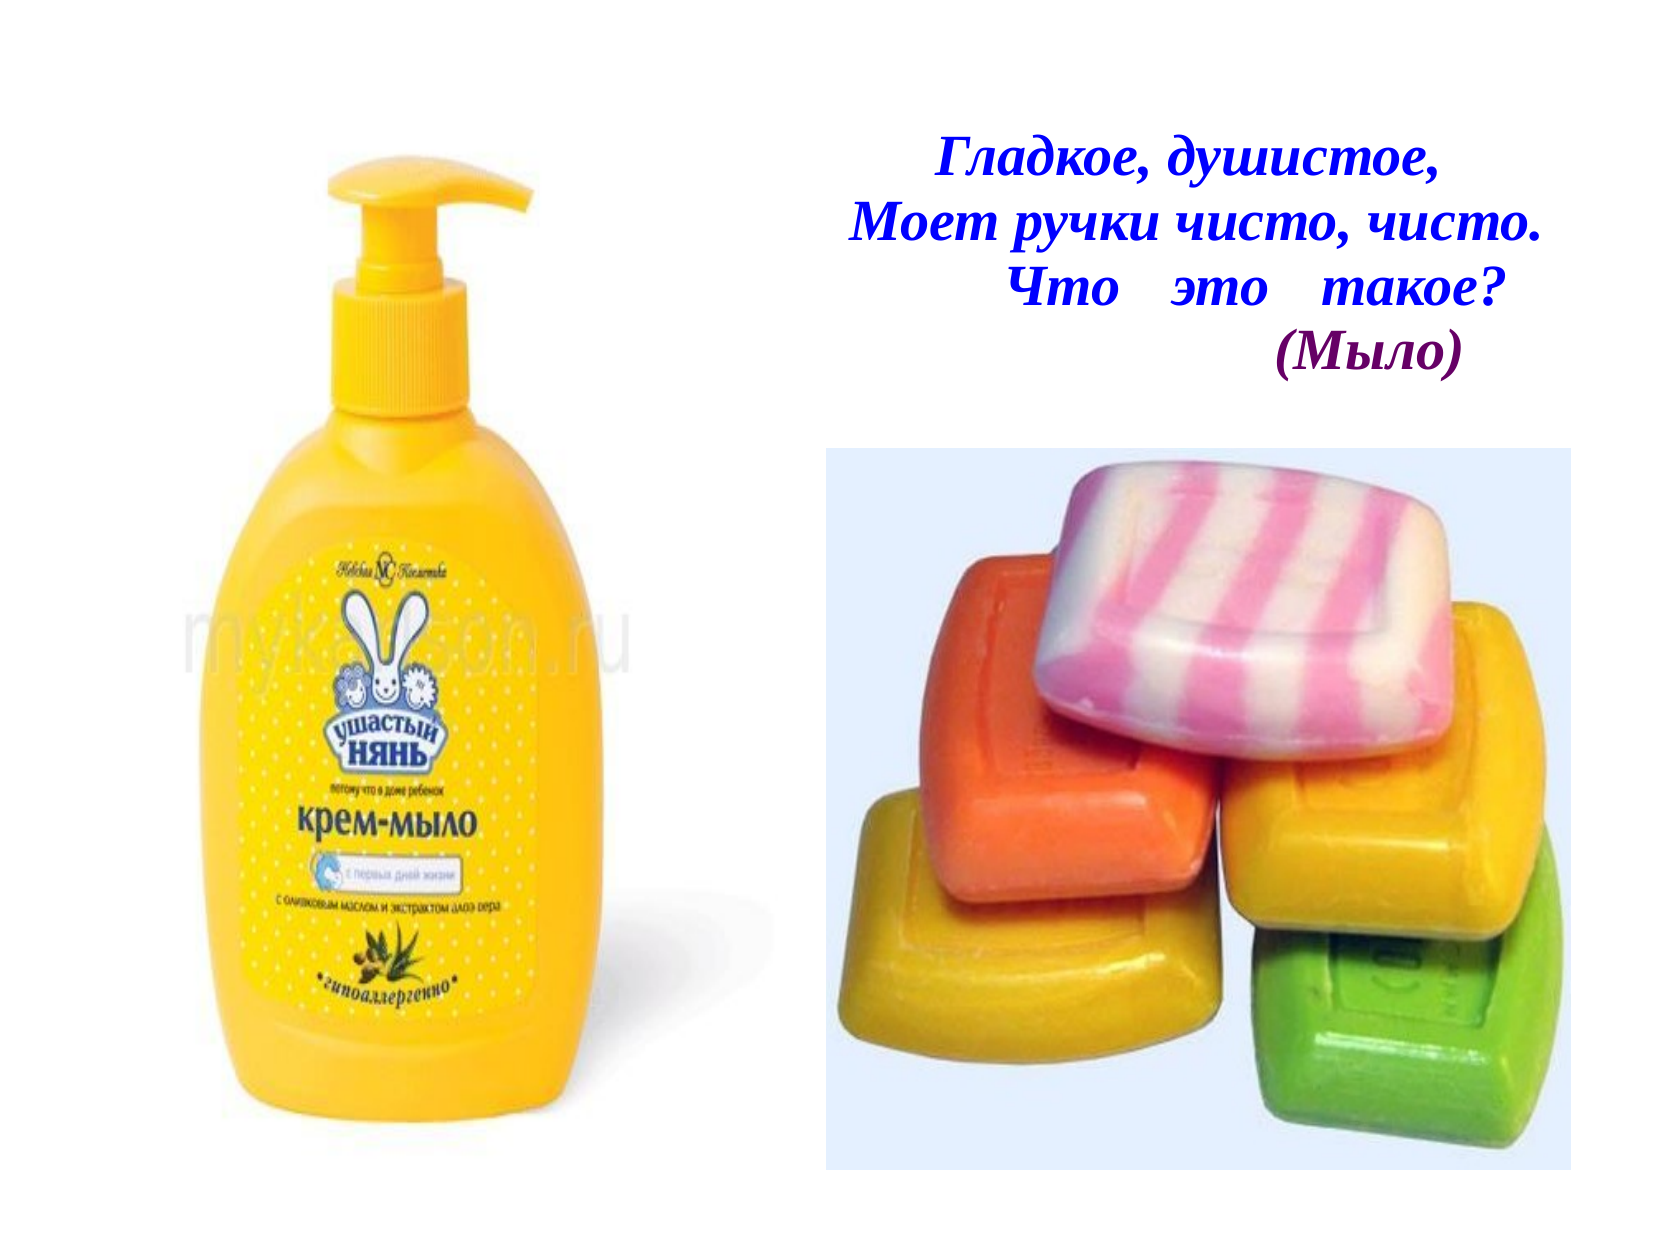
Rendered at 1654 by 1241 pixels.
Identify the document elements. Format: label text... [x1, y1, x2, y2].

picture [11, 79, 804, 1193]
title Гладкое, душистое, Моет ручки чисто, чисто. Что это такое? (Мыло) [70, 23, 1560, 483]
picture [826, 448, 1571, 1170]
